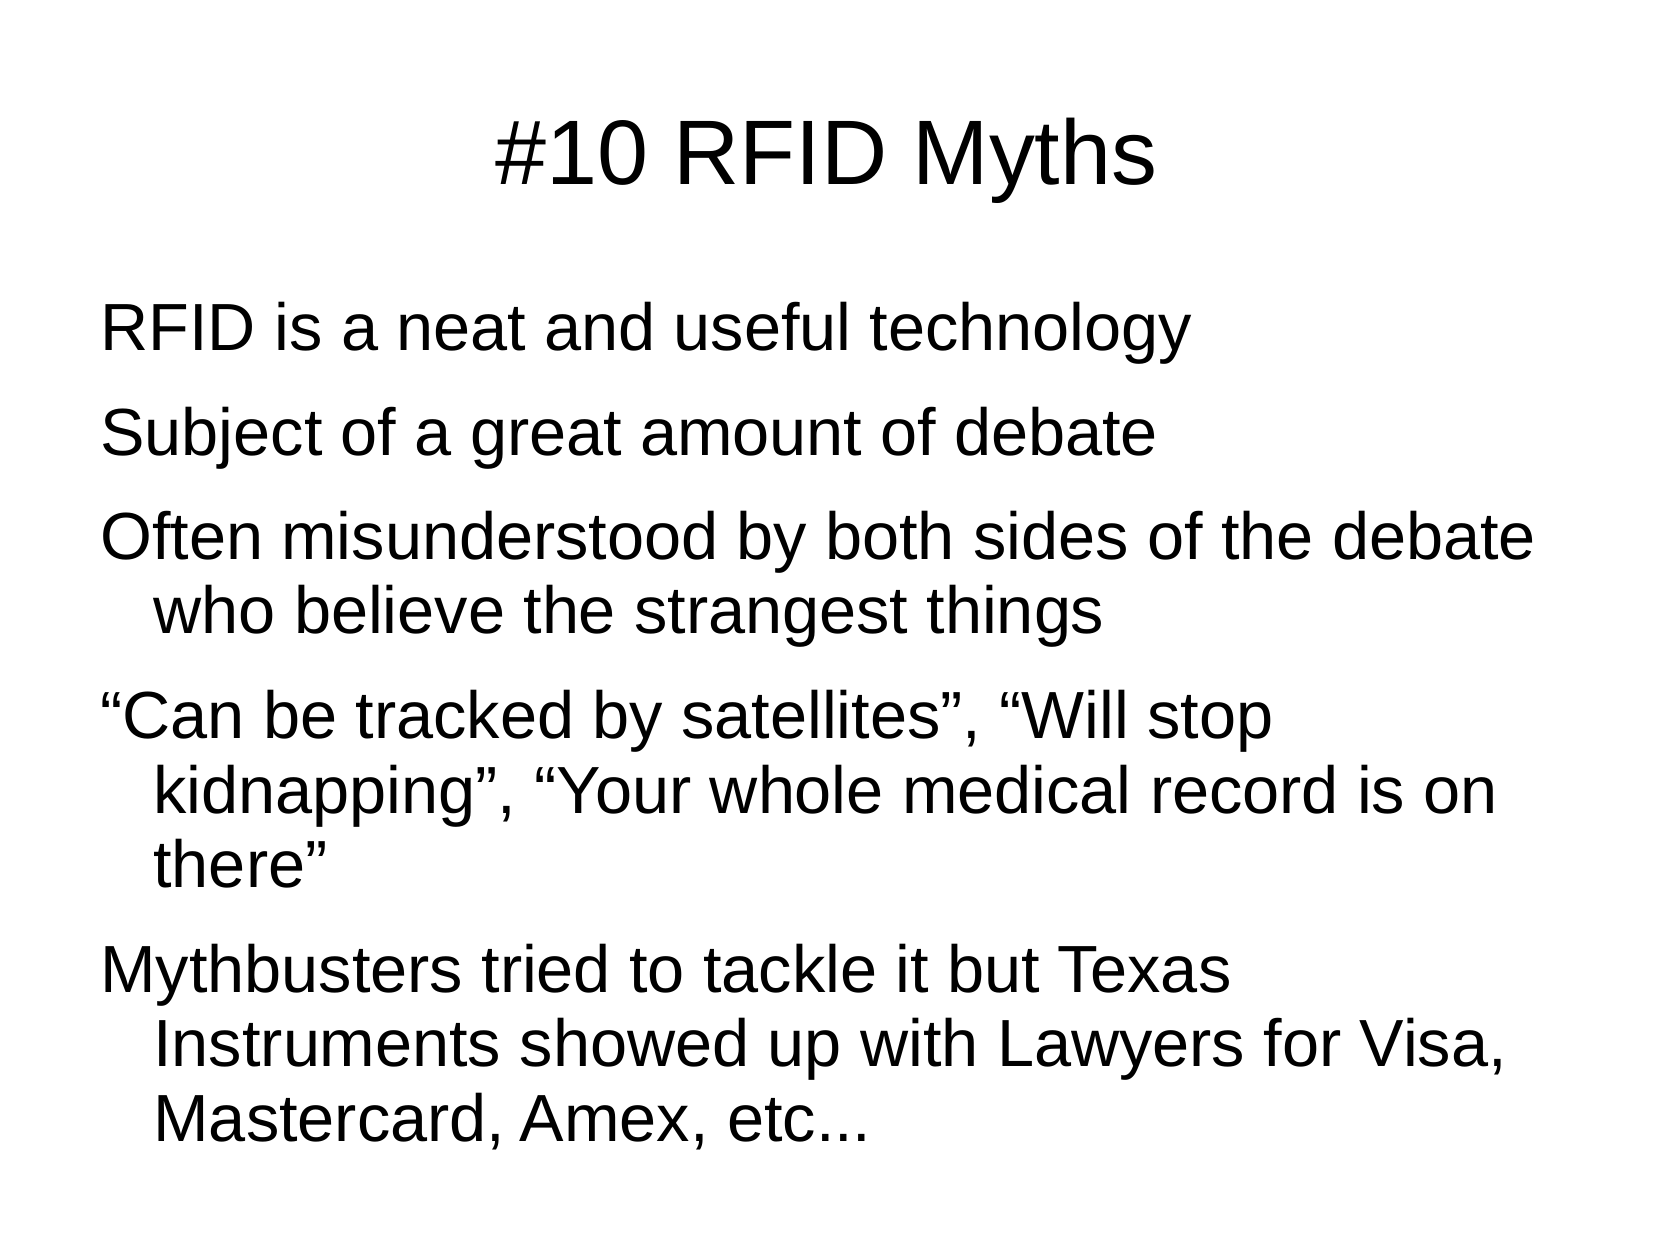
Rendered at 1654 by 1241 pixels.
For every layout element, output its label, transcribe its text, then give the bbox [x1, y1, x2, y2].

list RFID is a neat and useful technology Subject of a great amount of debate Often misunderstood by both sides of the debate who believe the strangest things “Can be tracked by satellites”, “Will stop kidnapping”, “Your whole medical record is on there” Mythbusters tried to tackle it but Texas Instruments showed up with Lawyers for Visa, Mastercard, Amex, etc... [82, 290, 1571, 1157]
title #10 RFID Myths [82, 56, 1571, 250]
